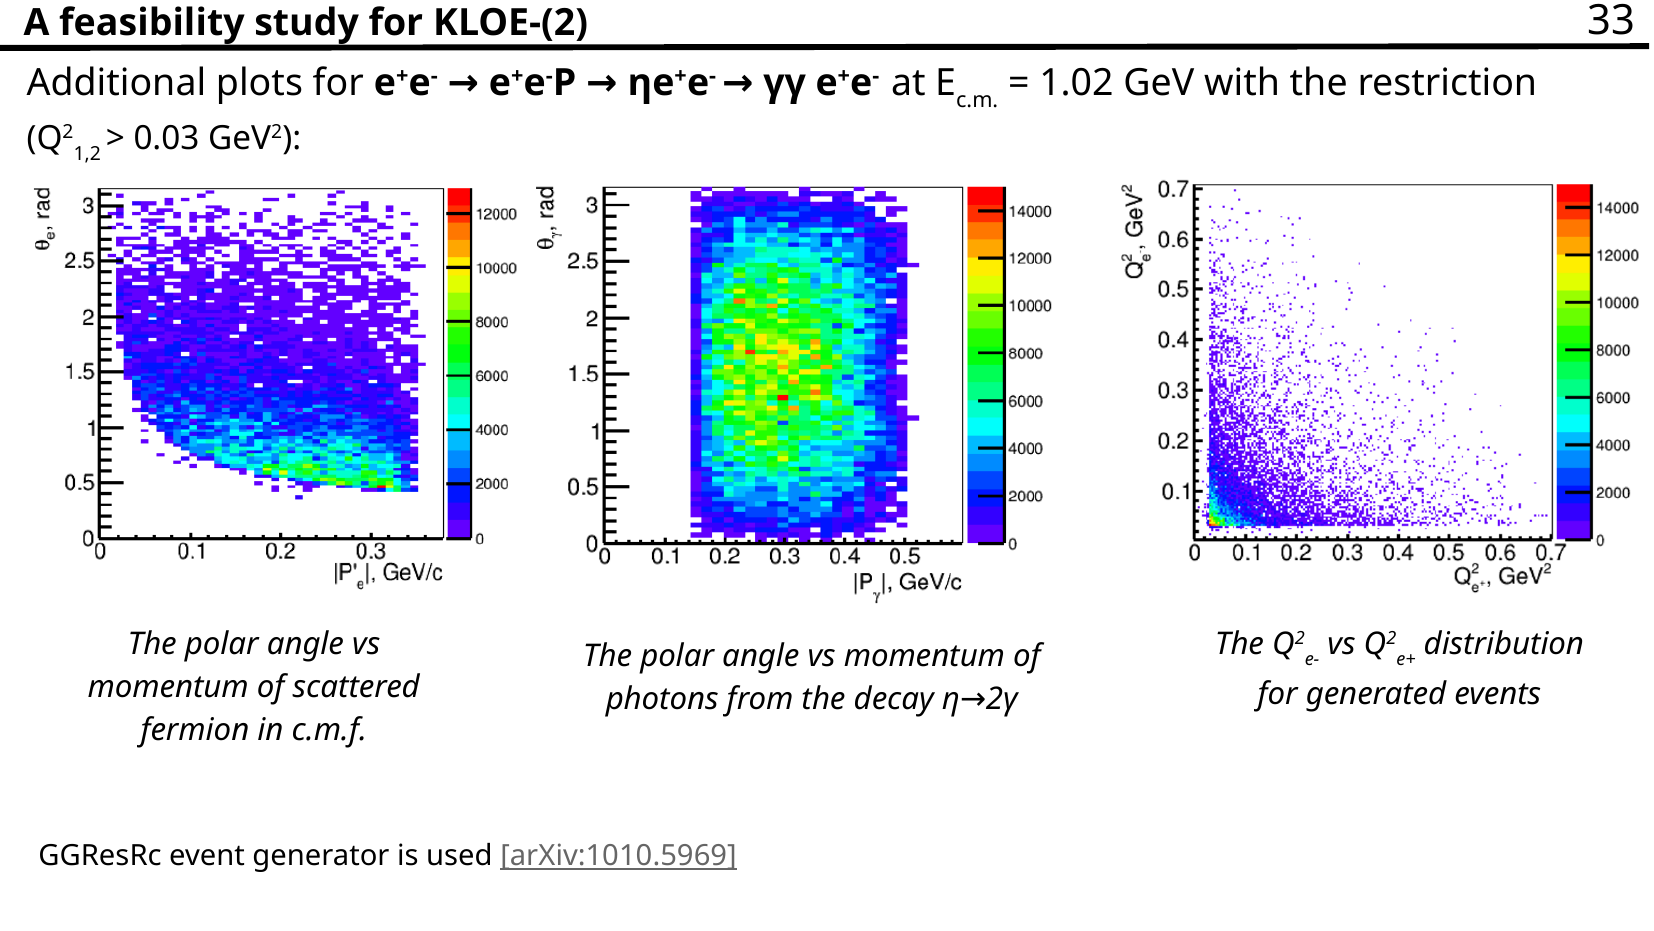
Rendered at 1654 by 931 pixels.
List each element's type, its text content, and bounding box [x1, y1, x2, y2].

text_box Additional plots for e+e- → e+e-P → ηe+e- → γγ e+e- at Ec.m. = 1.02 GeV with the restriction (Q21,2 > 0.03 GeV2): [11, 48, 1630, 181]
text_box The polar angle vs momentum of scattered fermion in c.m.f. [47, 614, 461, 756]
text_box The polar angle vs momentum of photons from the decay η→2γ [549, 625, 1075, 809]
picture [530, 176, 1063, 615]
text_box The Q2e- vs Q2e+ distribution for generated events [1181, 614, 1619, 763]
text_box GGResRc event generator is used [arXiv:1010.5969] [23, 826, 1111, 898]
text_box 33 [1572, 0, 1654, 54]
text_box A feasibility study for KLOE-(2) [8, 0, 1131, 58]
picture [23, 171, 520, 599]
picture [1098, 165, 1642, 603]
